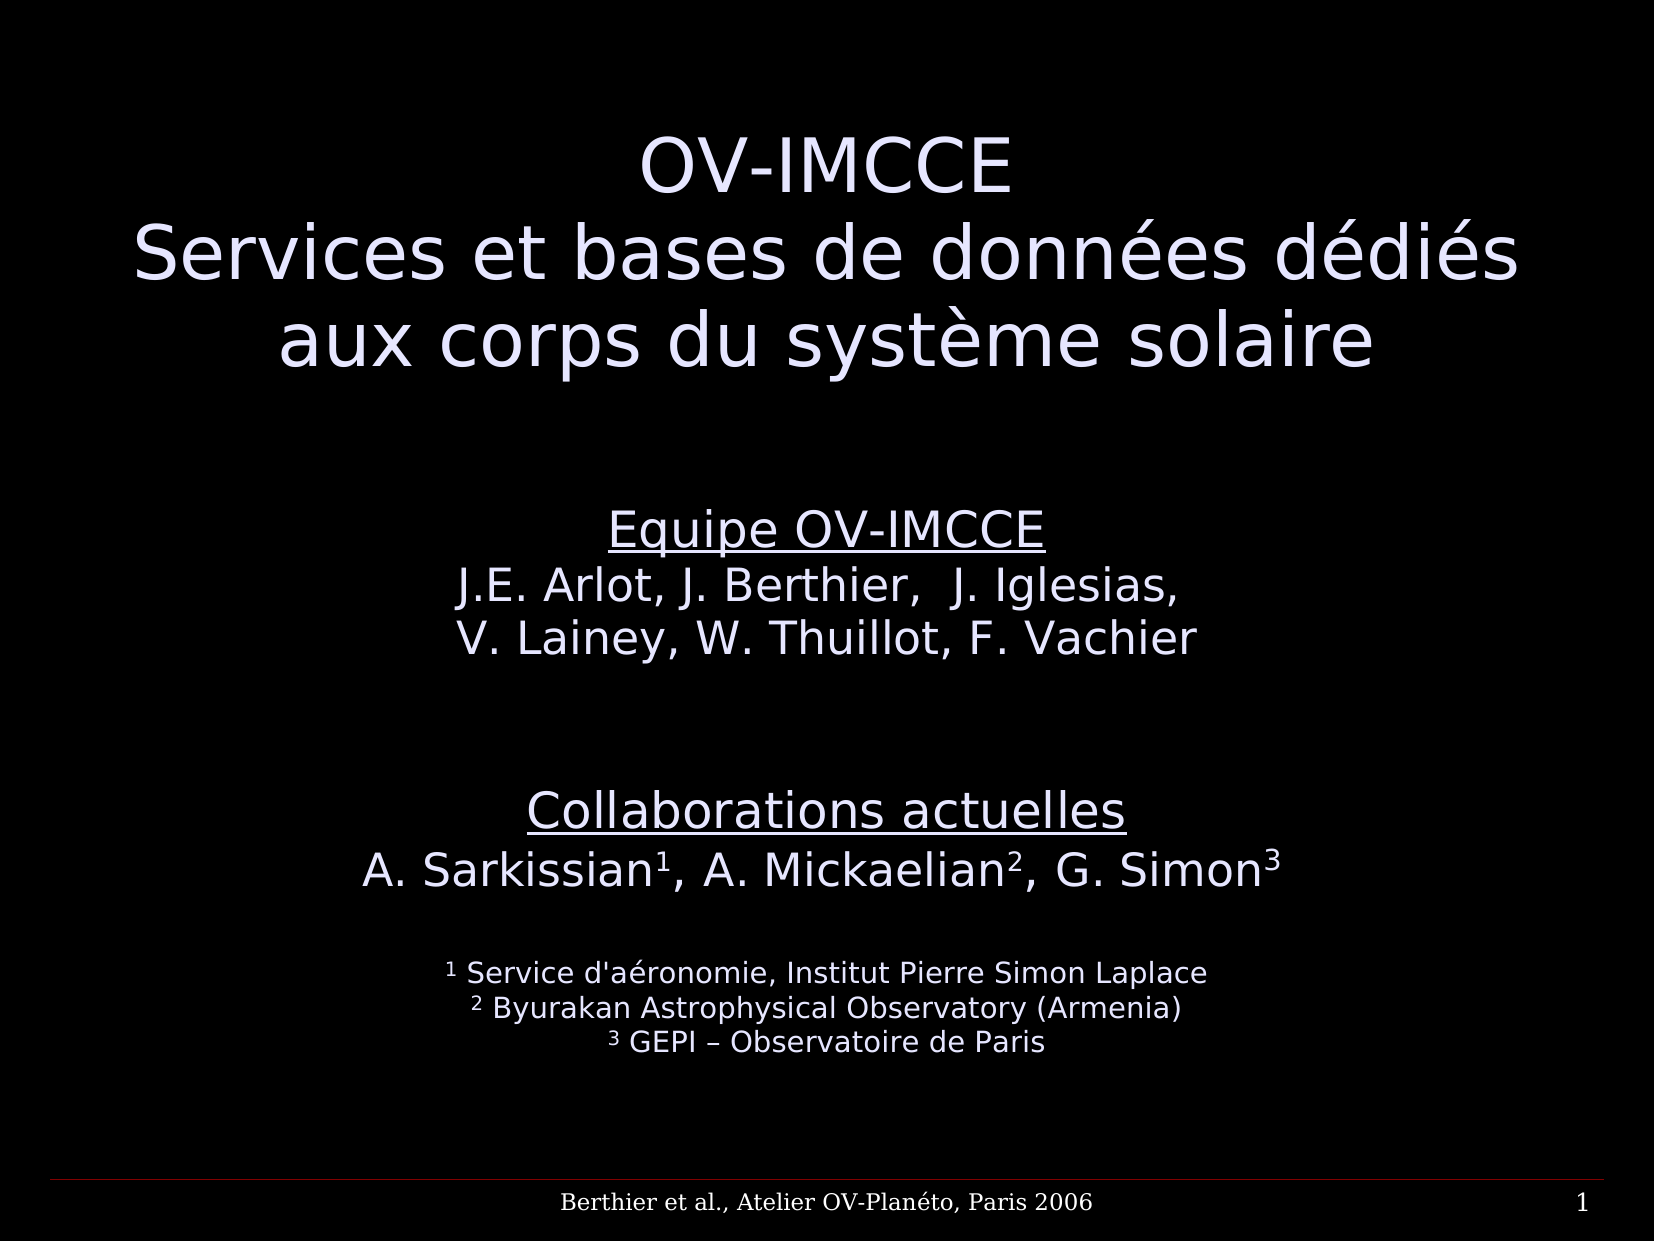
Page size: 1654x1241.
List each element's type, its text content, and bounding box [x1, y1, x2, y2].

title OV-IMCCE Services et bases de données dédiés aux corps du système solaire Equipe OV-IMCCE J.E. Arlot, J. Berthier, J. Iglesias, V. Lainey, W. Thuillot, F. Vachier Collaborations actuelles A. Sarkissian1, A. Mickaelian2, G. Simon3 1 Service d'aéronomie, Institut Pierre Simon Laplace 2 Byurakan Astrophysical Observatory (Armenia) 3 GEPI – Observatoire de Paris [82, 120, 1571, 1120]
